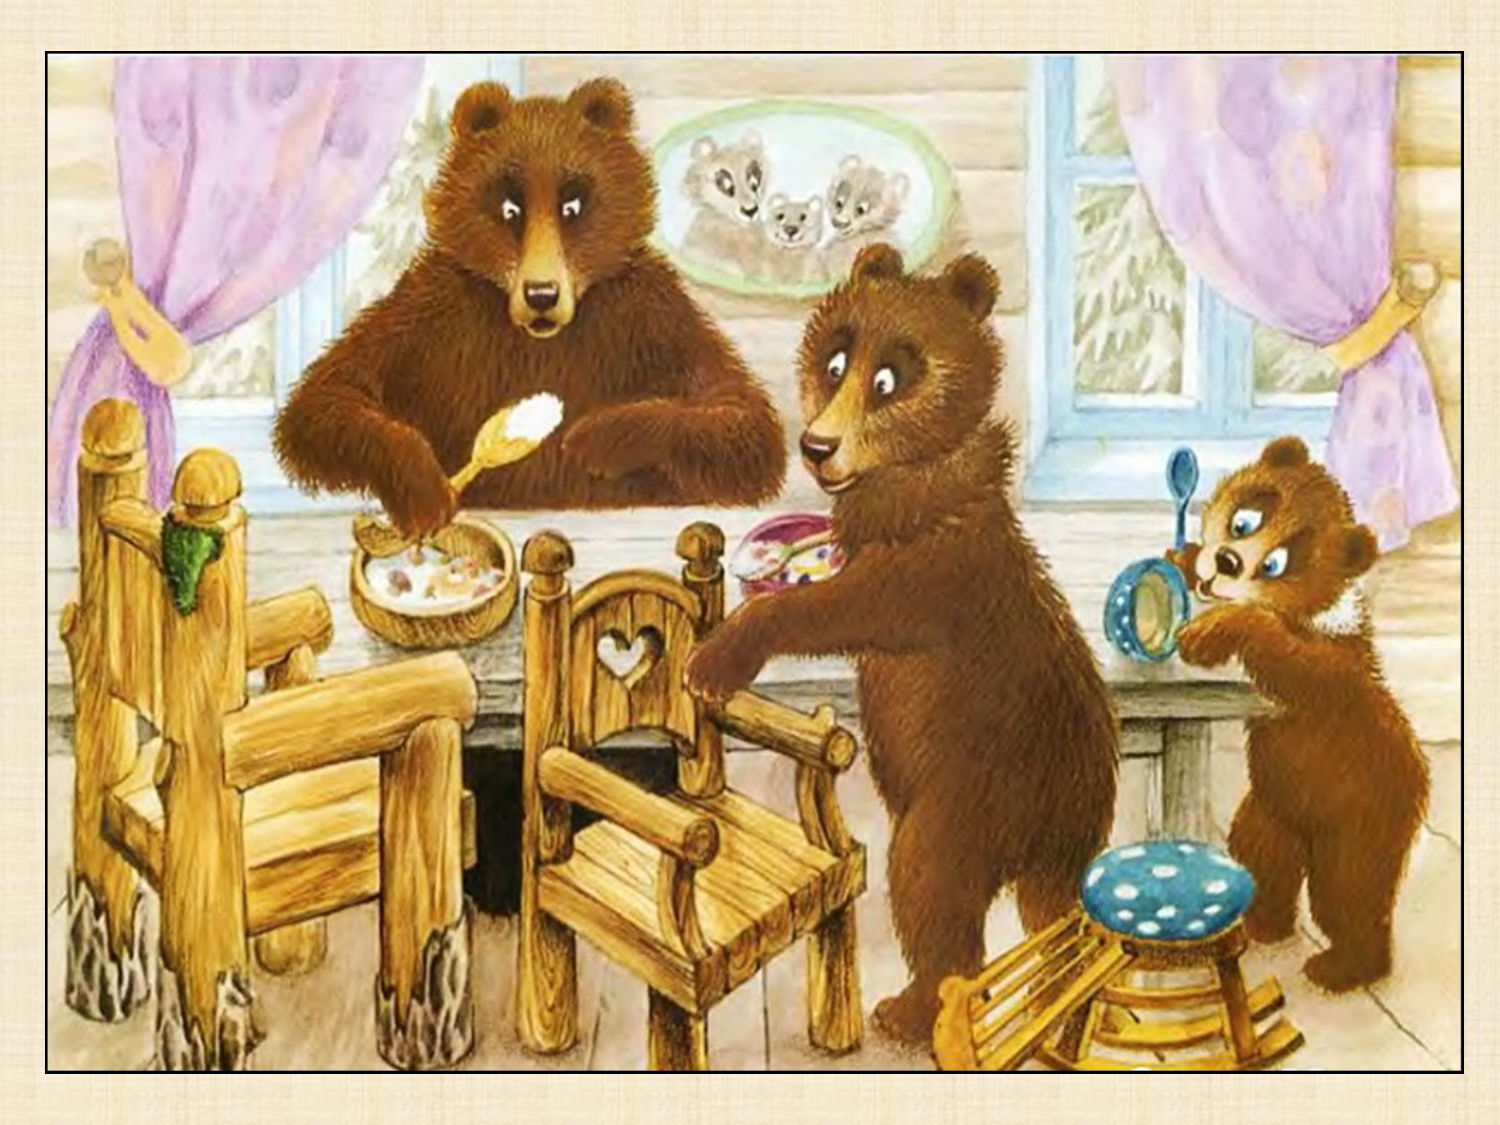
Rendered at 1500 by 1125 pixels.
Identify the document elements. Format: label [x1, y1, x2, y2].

picture [45, 51, 1464, 1074]
